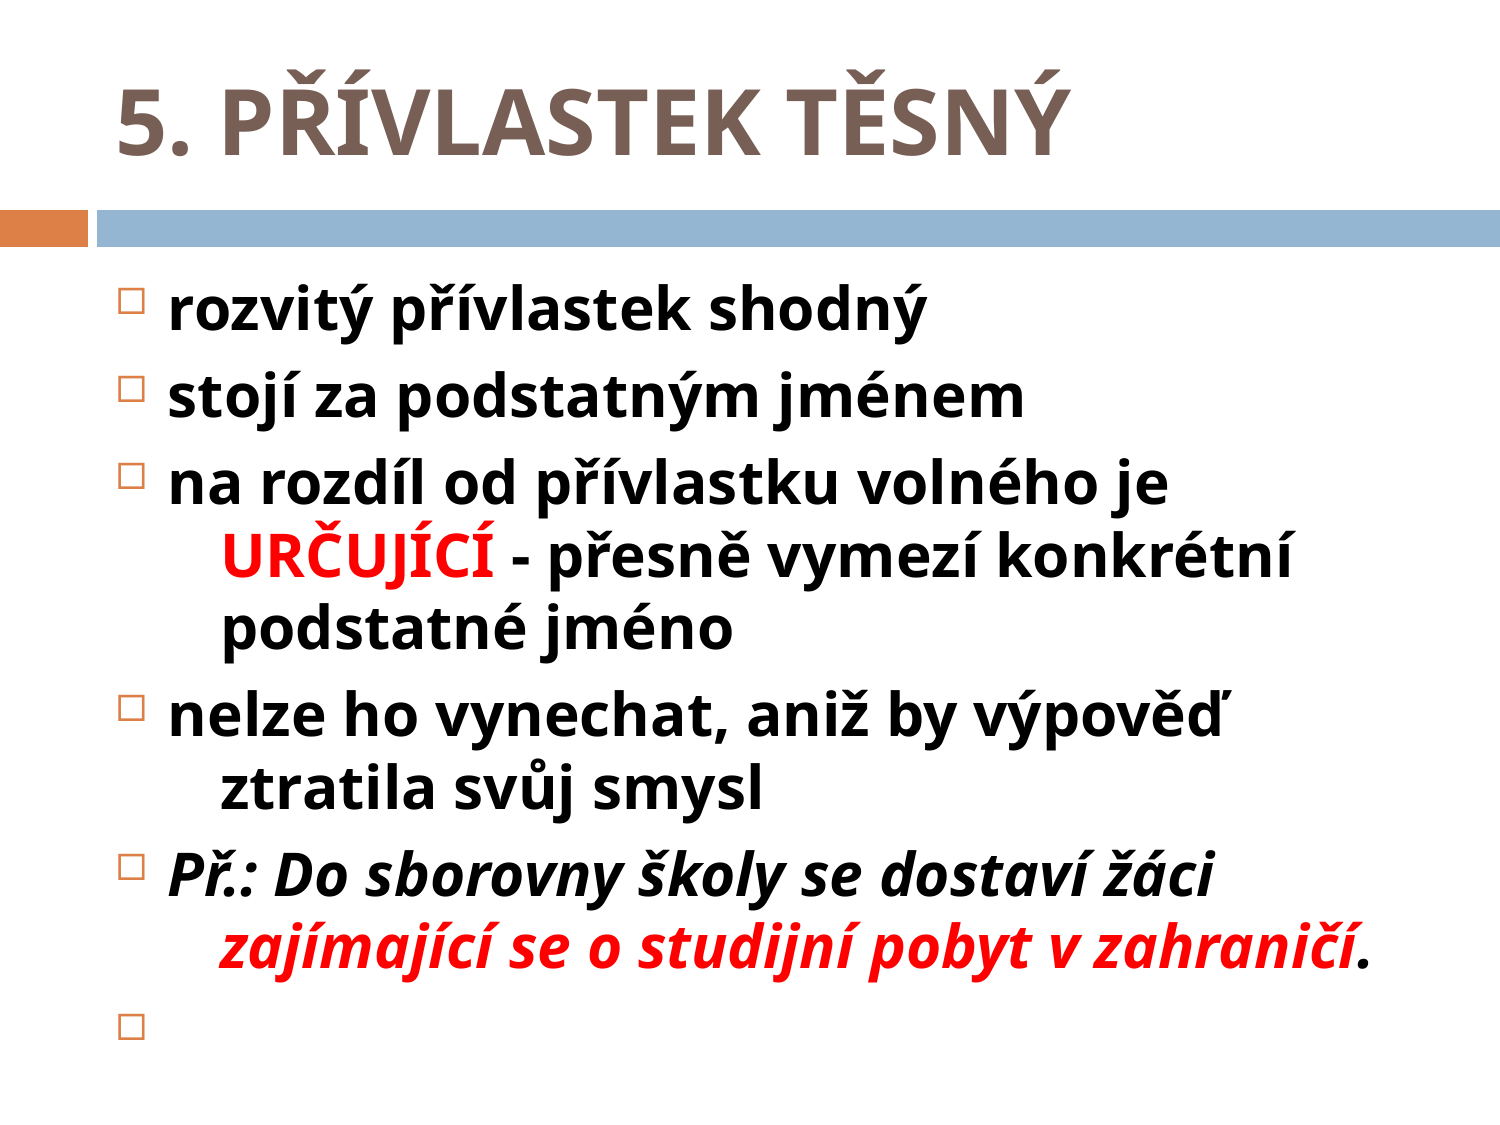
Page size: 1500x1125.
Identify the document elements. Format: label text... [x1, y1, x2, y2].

title 5. PŘÍVLASTEK TĚSNÝ [100, 37, 1438, 201]
list rozvitý přívlastek shodný stojí za podstatným jménem na rozdíl od přívlastku volného je URČUJÍCÍ - přesně vymezí konkrétní podstatné jméno nelze ho vynechat, aniž by výpověď ztratila svůj smysl Př.: Do sborovny školy se dostaví žáci zajímající se o studijní pobyt v zahraničí. [100, 262, 1438, 1000]
